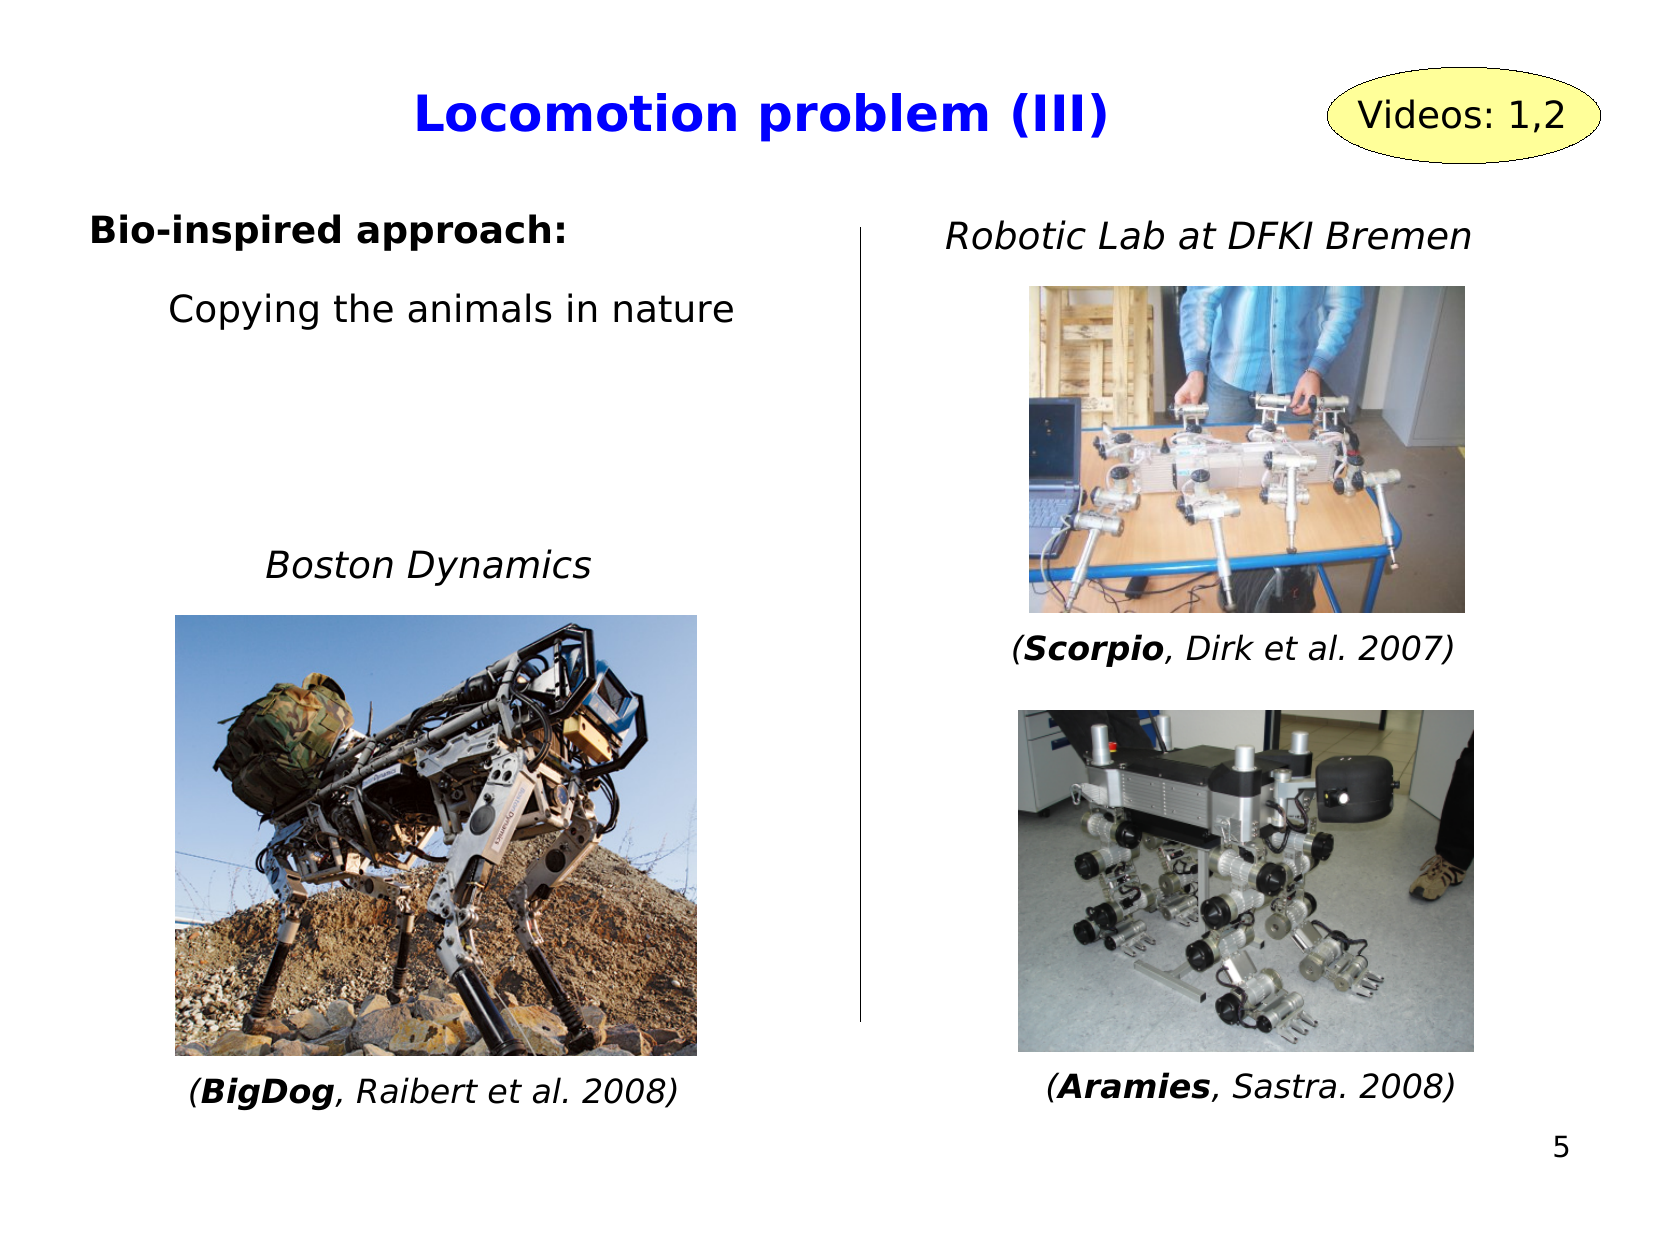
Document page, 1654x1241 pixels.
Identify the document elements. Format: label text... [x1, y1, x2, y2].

text_box [1582, 91, 1601, 140]
picture [175, 615, 697, 1056]
text_box Boston Dynamics [250, 535, 608, 595]
picture [1018, 710, 1474, 1052]
text_box Copying the animals in nature [141, 280, 764, 340]
text_box Robotic Lab at DFKI Bremen [930, 207, 1489, 266]
text_box Bio-inspired approach: [73, 201, 584, 260]
text_box (Aramies, Sastra. 2008) [1030, 1060, 1473, 1114]
text_box [1355, 67, 1573, 86]
text_box Videos: 1,2 [1342, 86, 1582, 145]
text_box [1327, 93, 1342, 138]
text_box (BigDog, Raibert et al. 2008) [173, 1065, 696, 1120]
text_box Locomotion problem (III) [398, 77, 1126, 152]
text_box (Scorpio, Dirk et al. 2007) [996, 622, 1472, 676]
picture [1029, 286, 1465, 614]
text_box [1356, 145, 1573, 164]
